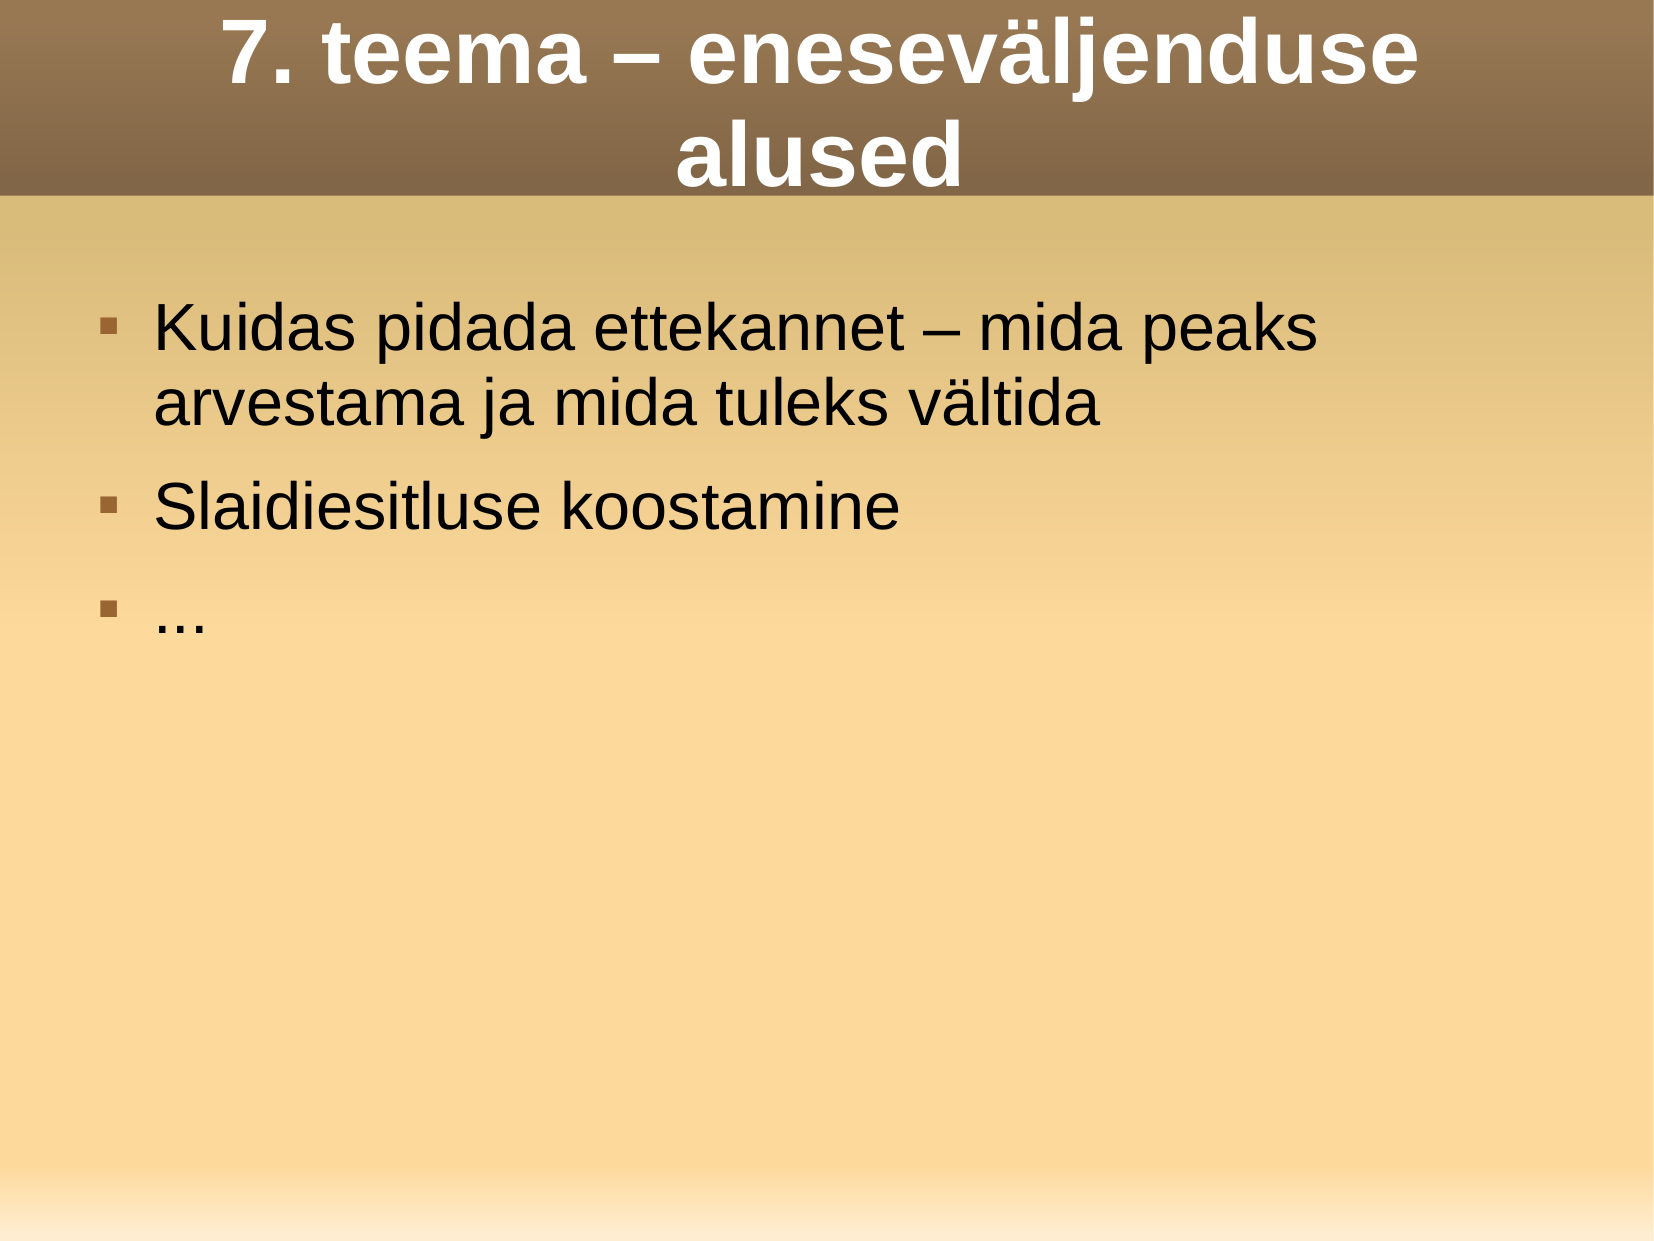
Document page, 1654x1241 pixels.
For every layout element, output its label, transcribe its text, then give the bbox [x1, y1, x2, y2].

picture [0, 0, 1654, 1241]
title 7. teema – eneseväljenduse alused [76, 1, 1565, 207]
list Kuidas pidada ettekannet – mida peaks arvestama ja mida tuleks vältida Slaidiesitluse koostamine ... [82, 290, 1571, 1094]
